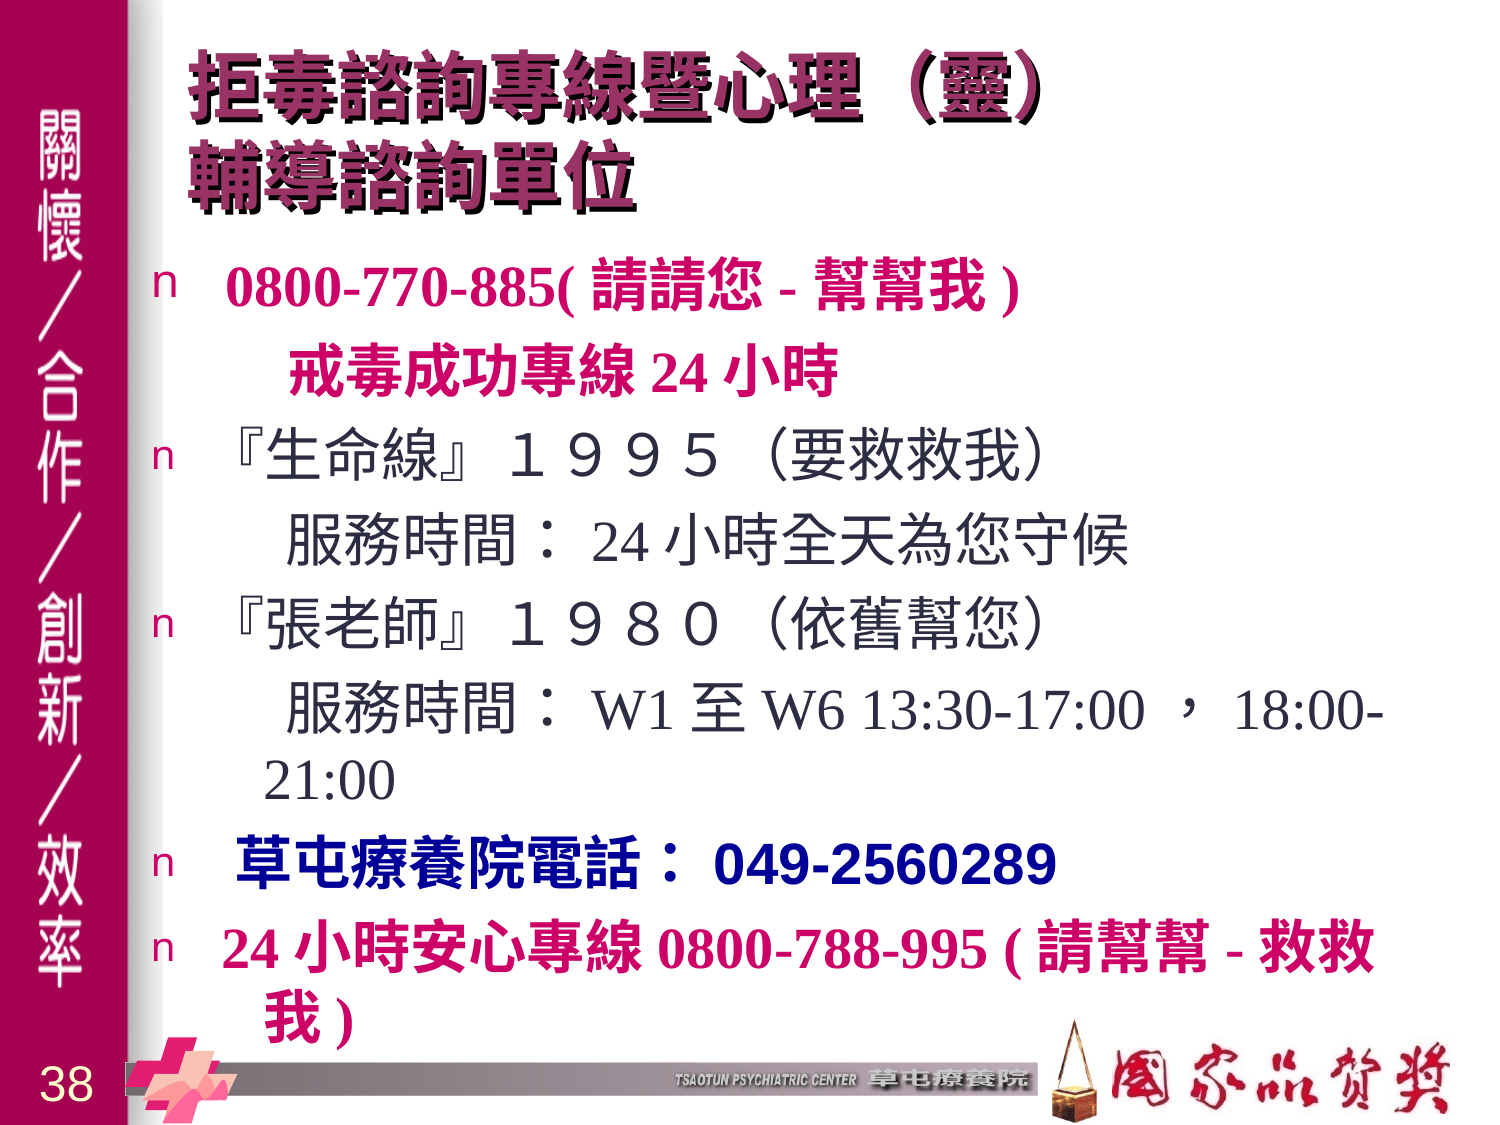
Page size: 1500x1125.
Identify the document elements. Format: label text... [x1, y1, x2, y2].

list 0800-770-885(請請您-幫幫我) 戒毒成功專線24小時 『生命線』１９９５（要救救我） 服務時間：24小時全天為您守候 『張老師』１９８０（依舊幫您） 服務時間：W1至W6 13:30-17:00，18:00-21:00 草屯療養院電話：049-2560289 24小時安心專線0800-788-995 (請幫幫-救救我) [135, 231, 1424, 1071]
title 拒毒諮詢專線暨心理（靈） 輔導諮詢單位 [171, 31, 1260, 227]
text_box [23, 1043, 337, 1119]
